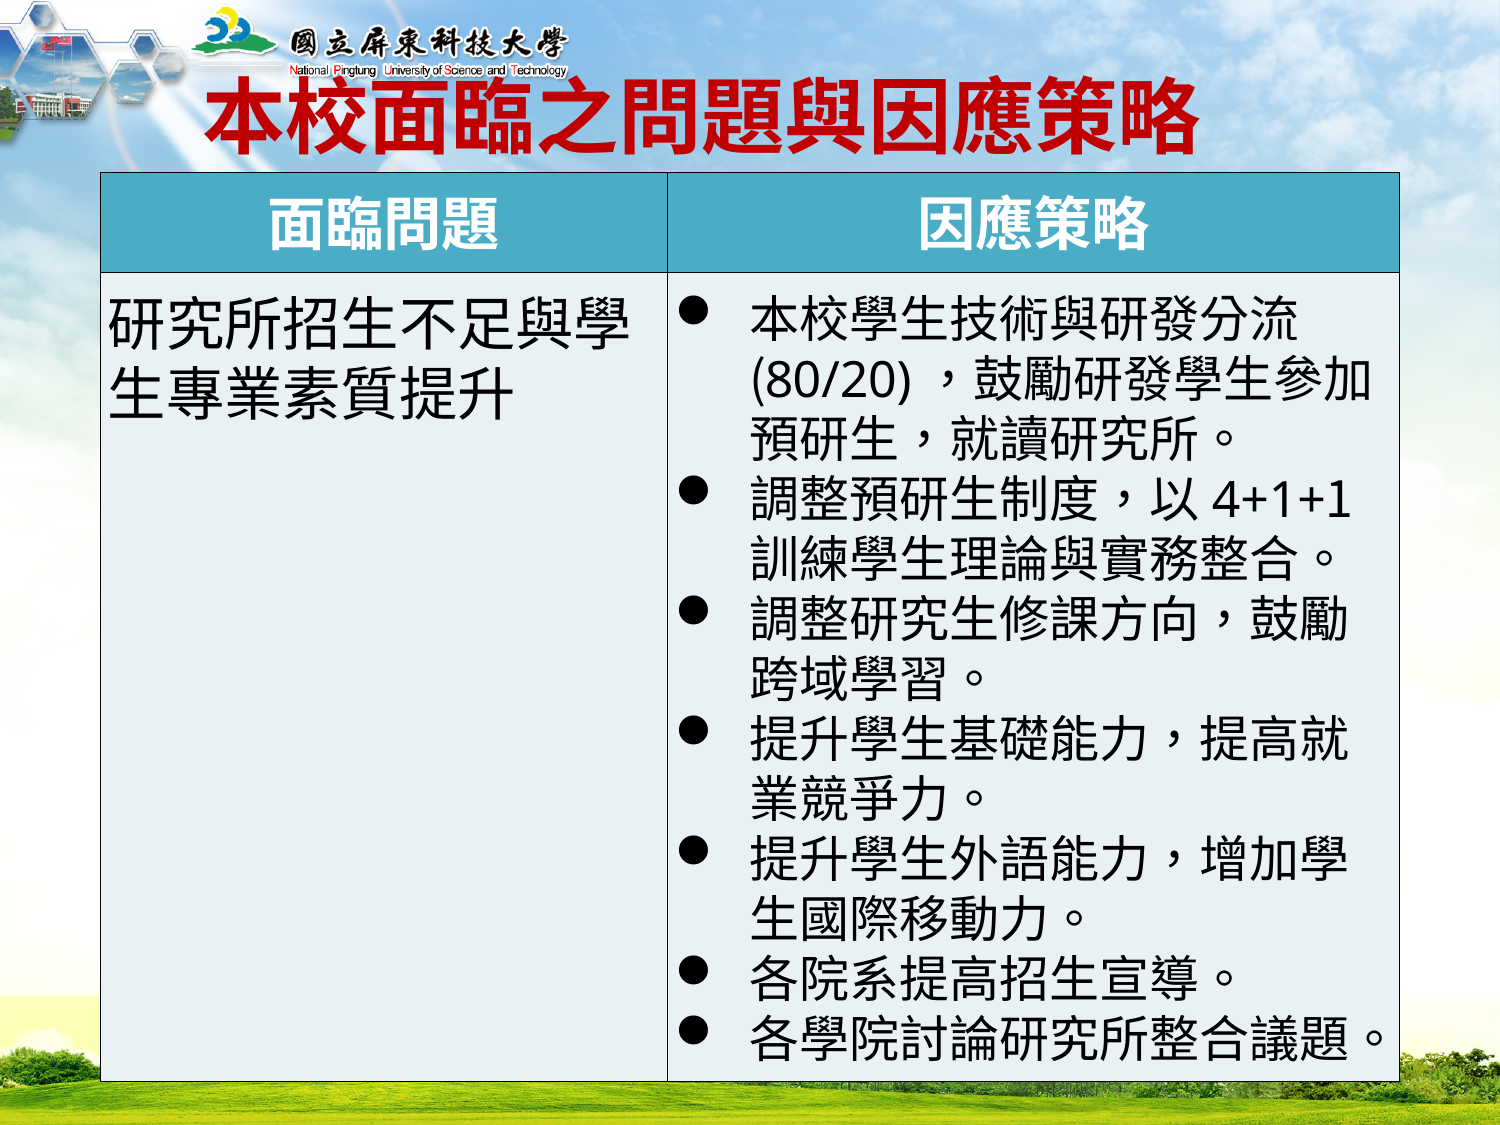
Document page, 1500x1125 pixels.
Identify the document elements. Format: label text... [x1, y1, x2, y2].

picture [0, 0, 1500, 1125]
table_cell 本校學生技術與研發分流(80/20)，鼓勵研發學生參加預研生，就讀研究所。 調整預研生制度，以4+1+1訓練學生理論與實務整合。 調整研究生修課方向，鼓勵跨域學習。 提升學生基礎能力，提高就業競爭力。 提升學生外語能力，增加學生國際移動力。 各院系提高招生宣導。 各學院討論研究所整合議題。 [668, 273, 1399, 1081]
table_cell 研究所招生不足與學生專業素質提升 [101, 273, 667, 1081]
title 本校面臨之問題與因應策略 [194, 54, 1317, 172]
table_header 面臨問題 [101, 173, 667, 272]
table_header 因應策略 [668, 173, 1399, 272]
